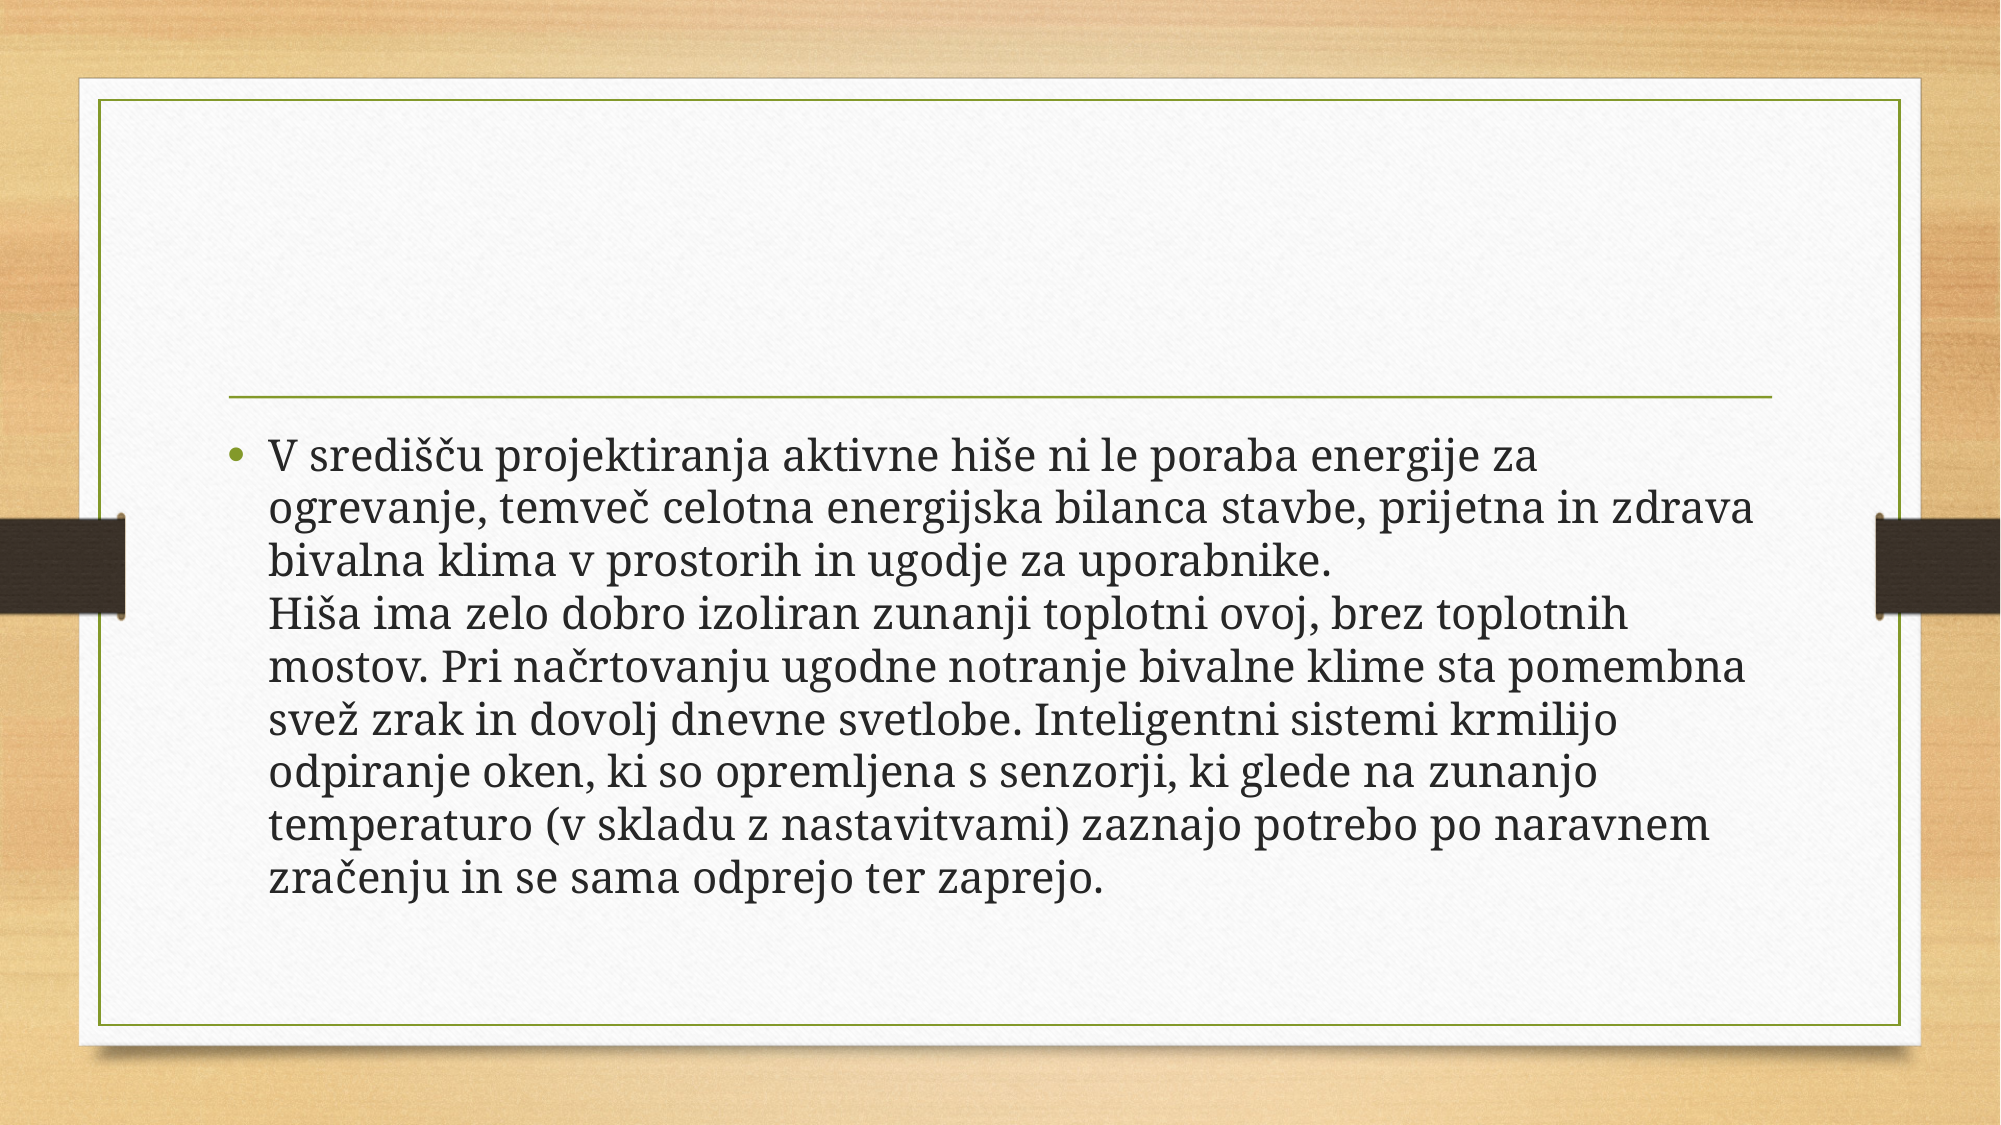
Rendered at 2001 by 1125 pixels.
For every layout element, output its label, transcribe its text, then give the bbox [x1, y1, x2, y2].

list V središču projektiranja aktivne hiše ni le poraba energije za ogrevanje, temveč celotna energijska bilanca stavbe, prijetna in zdrava bivalna klima v prostorih in ugodje za uporabnike. Hiša ima zelo dobro izoliran zunanji toplotni ovoj, brez toplotnih mostov. Pri načrtovanju ugodne notranje bivalne klime sta pomembna svež zrak in dovolj dnevne svetlobe. Inteligentni sistemi krmilijo odpiranje oken, ki so opremljena s senzorji, ki glede na zunanjo temperaturo (v skladu z nastavitvami) zaznajo potrebo po naravnem zračenju in se sama odprejo ter zaprejo. [212, 419, 1788, 964]
picture [0, 0, 2001, 1125]
